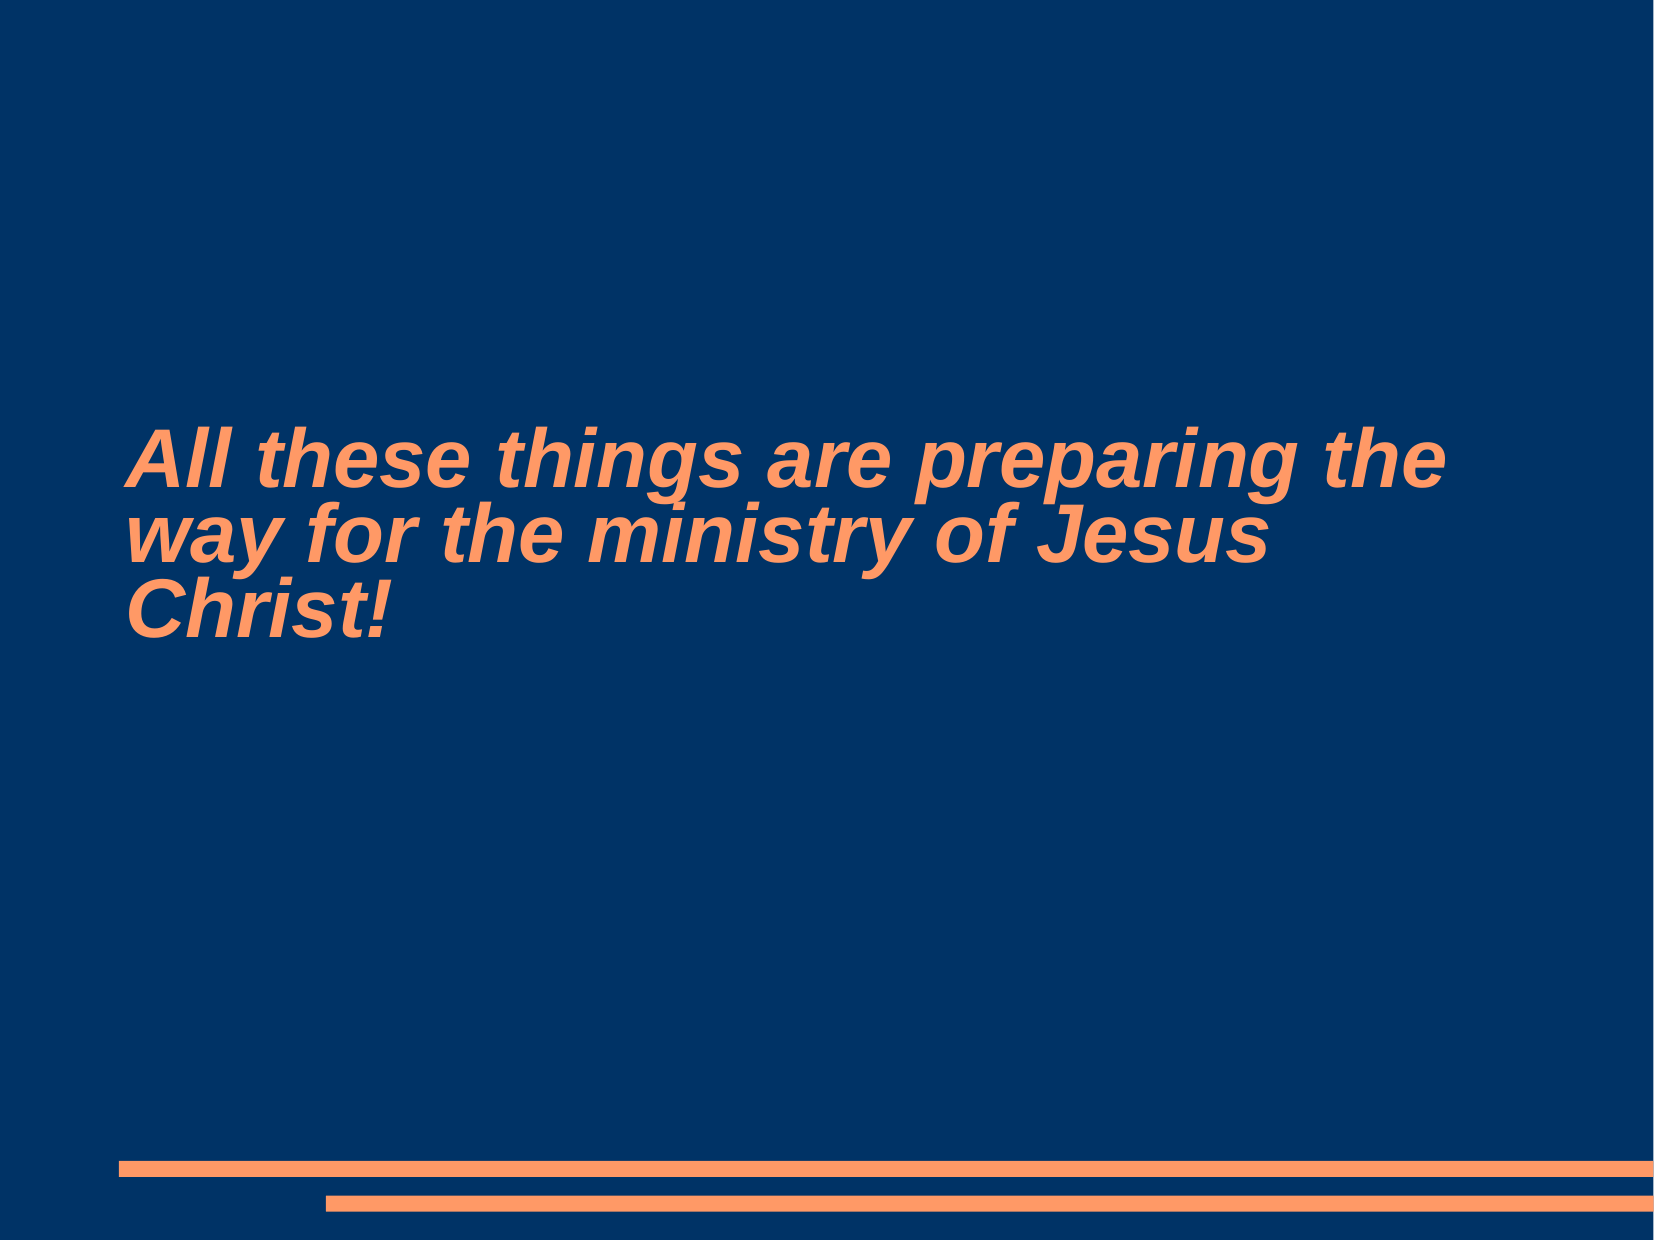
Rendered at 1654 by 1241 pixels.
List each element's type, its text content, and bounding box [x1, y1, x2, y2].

title All these things are preparing the way for the ministry of Jesus Christ! [125, 412, 1538, 668]
